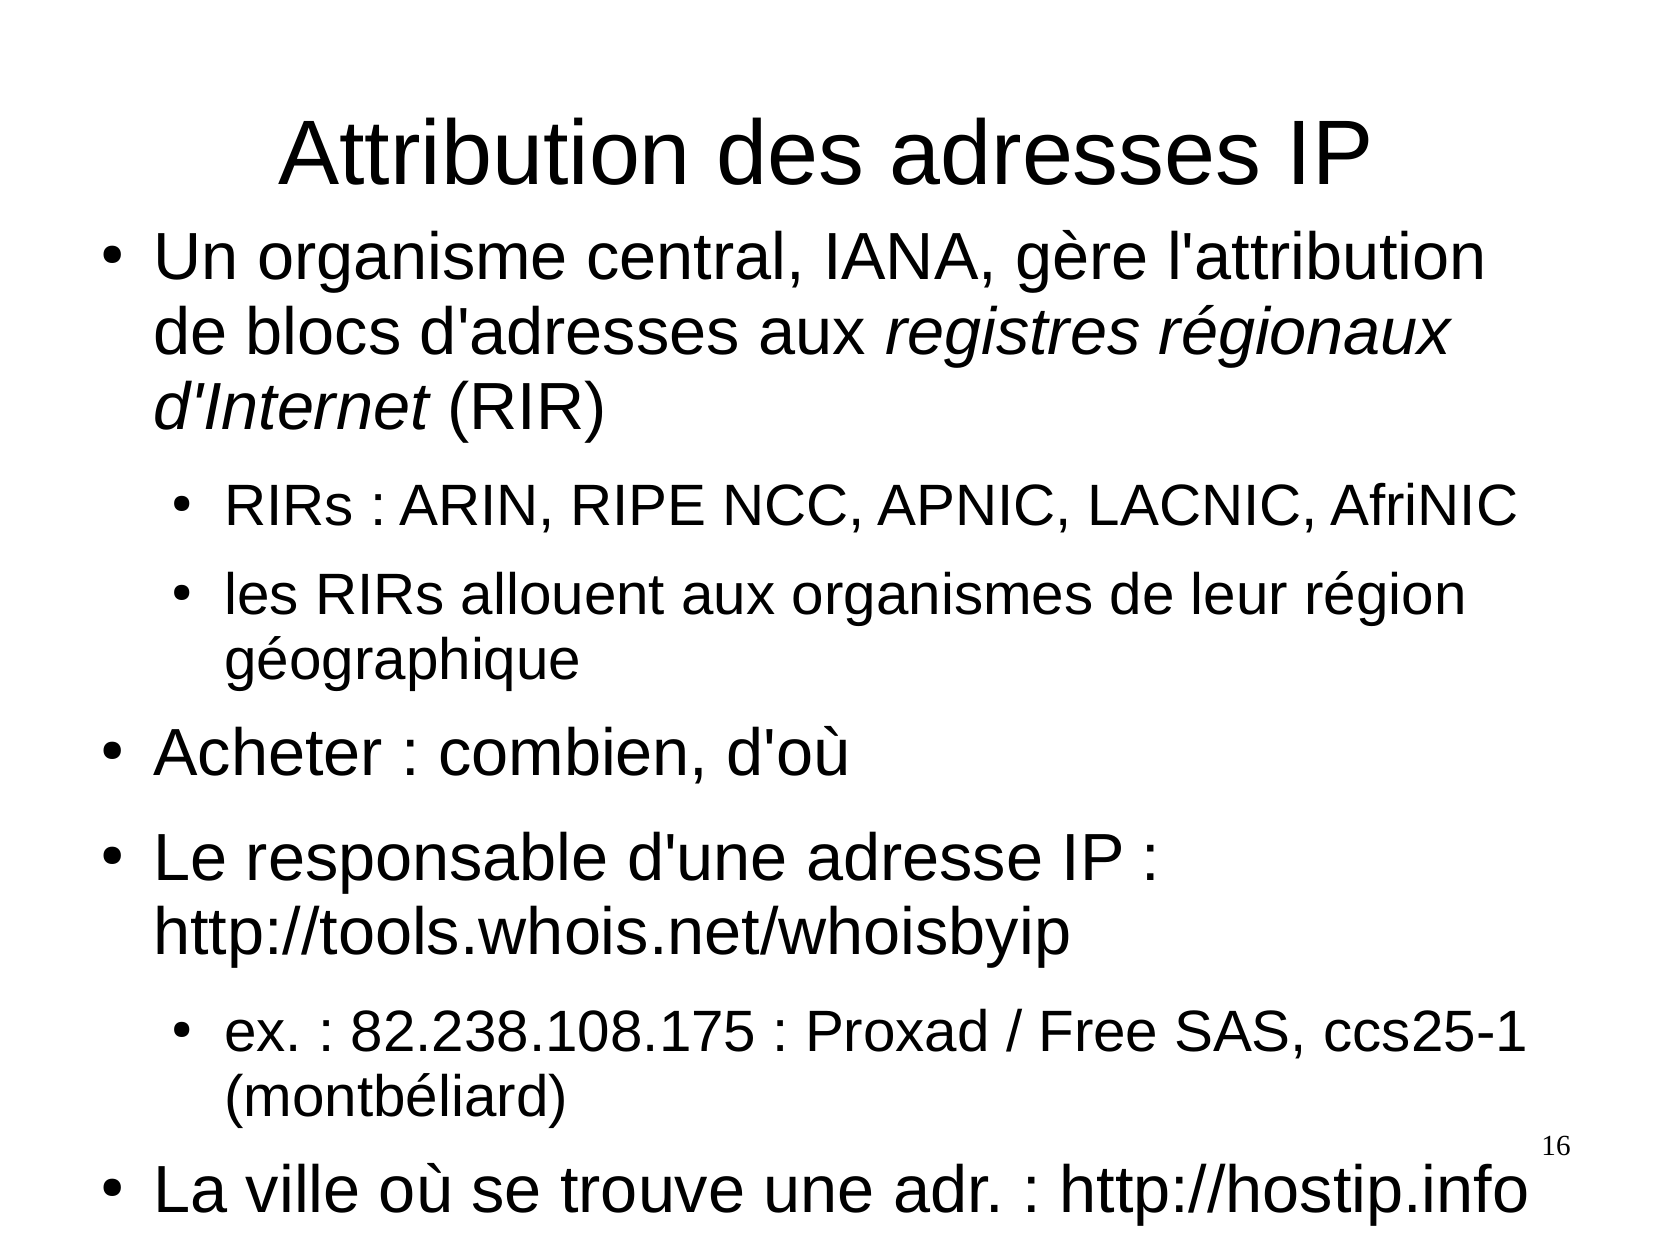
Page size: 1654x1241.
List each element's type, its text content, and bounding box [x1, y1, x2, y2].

list Un organisme central, IANA, gère l'attribution de blocs d'adresses aux registres régionaux d'Internet (RIR) RIRs : ARIN, RIPE NCC, APNIC, LACNIC, AfriNIC les RIRs allouent aux organismes de leur région géographique Acheter : combien, d'où Le responsable d'une adresse IP : http://tools.whois.net/whoisbyip ex. : 82.238.108.175 : Proxad / Free SAS, ccs25-1 (montbéliard) La ville où se trouve une adr. : http://hostip.info [82, 219, 1571, 1228]
title Attribution des adresses IP [82, 49, 1571, 219]
